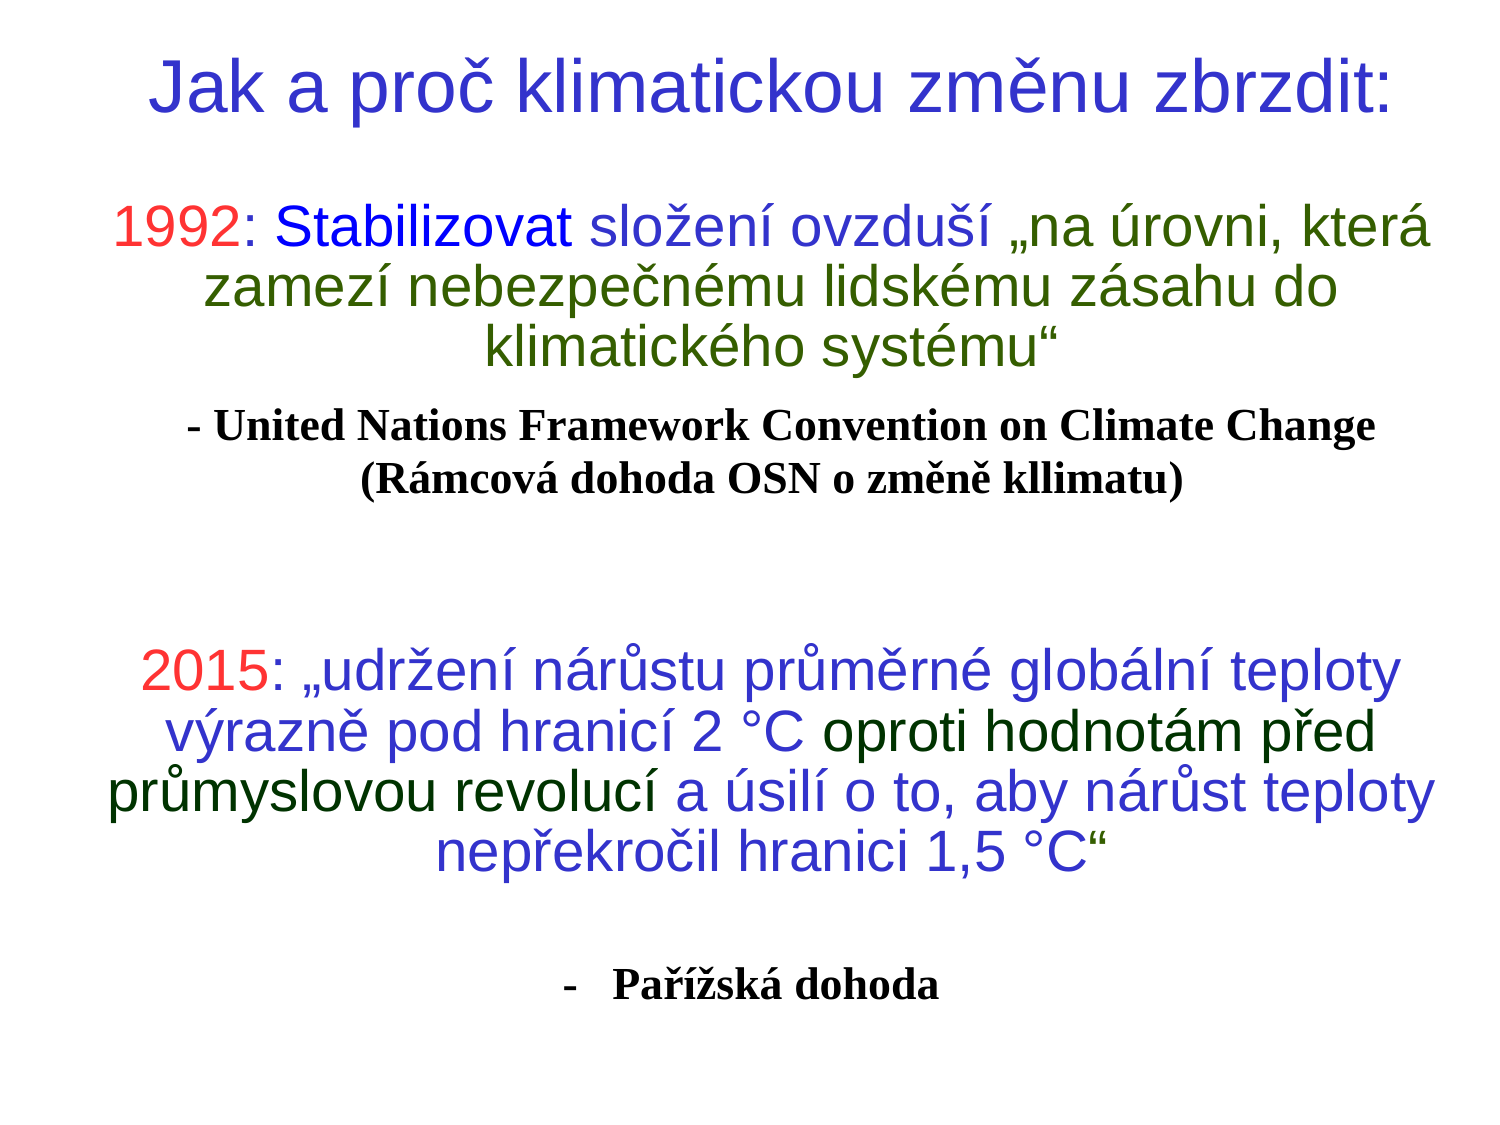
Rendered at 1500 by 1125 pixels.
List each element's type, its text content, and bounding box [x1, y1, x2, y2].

title Jak a proč klimatickou změnu zbrzdit: 1992: Stabilizovat složení ovzduší „na úrovni, která zamezí nebezpečnému lidskému zásahu do klimatického systému“ - United Nations Framework Convention on Climate Change (Rámcová dohoda OSN o změně kllimatu) 2015: „udržení nárůstu průměrné globální teploty výrazně pod hranicí 2 °C oproti hodnotám před průmyslovou revolucí a úsilí o to, aby nárůst teploty nepřekročil hranici 1,5 °C“ - Pařížská dohoda [97, 29, 1447, 1110]
